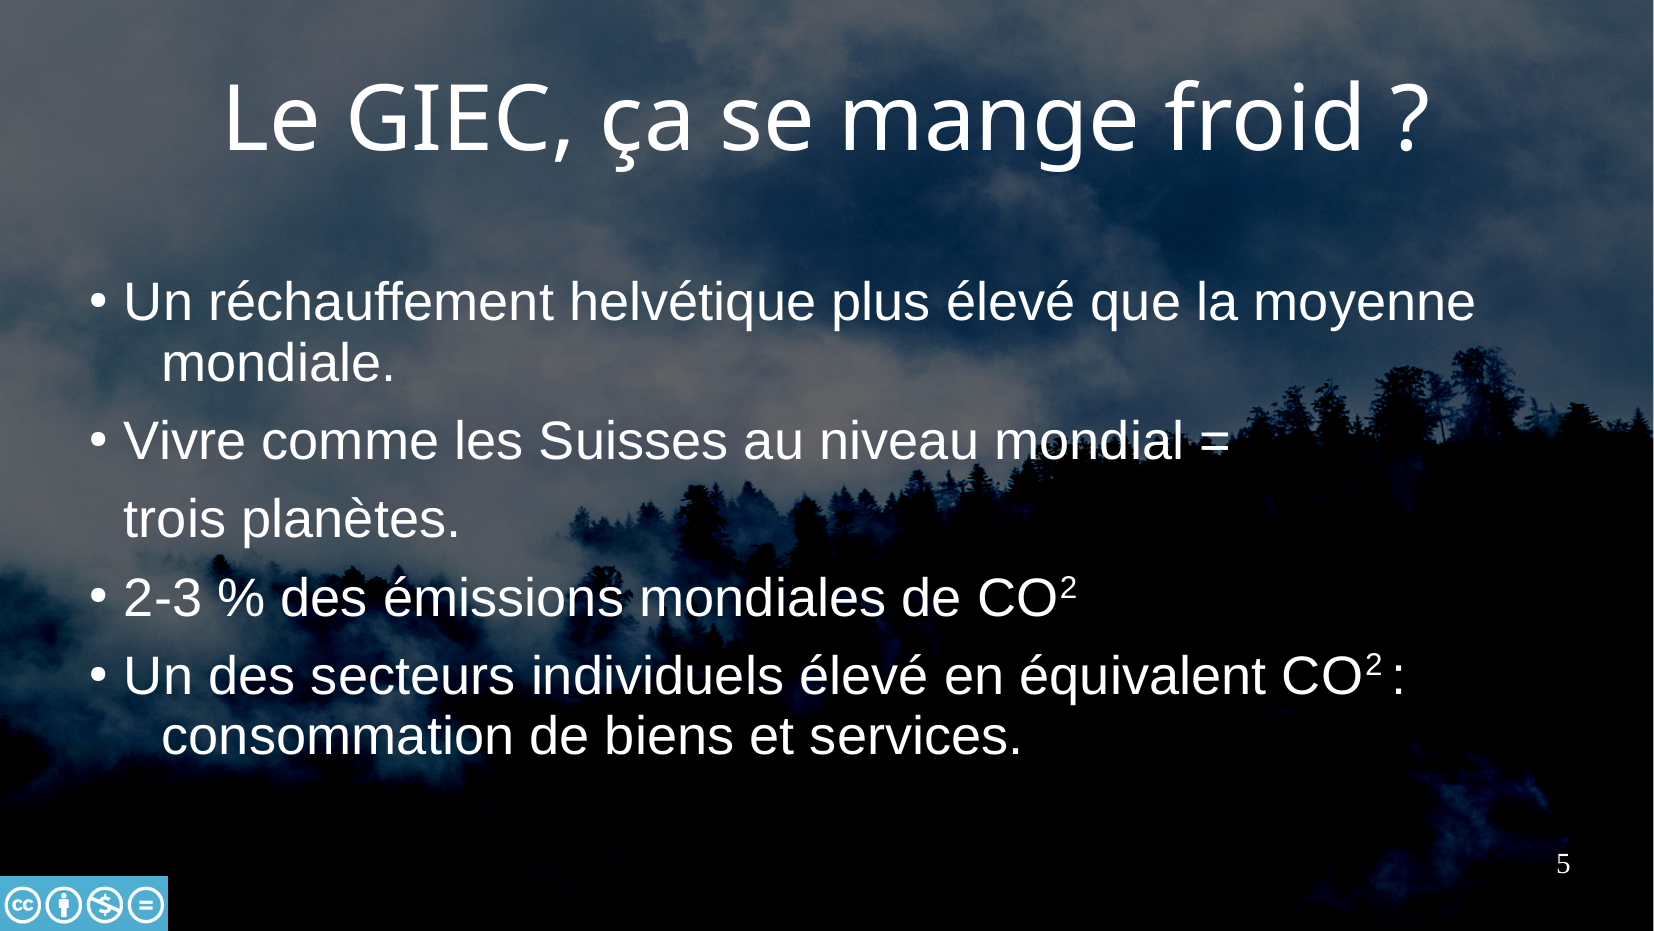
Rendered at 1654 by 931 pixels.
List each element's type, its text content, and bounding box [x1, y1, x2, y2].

title Le GIEC, ça se mange froid ? [82, 37, 1571, 193]
subtitle Un réchauffement helvétique plus élevé que la moyenne mondiale. Vivre comme les Suisses au niveau mondial = trois planètes. 2-3 % des émissions mondiales de CO2 Un des secteurs individuels élevé en équivalent CO2 : consommation de biens et services. [88, 205, 1577, 833]
picture [0, 876, 168, 931]
